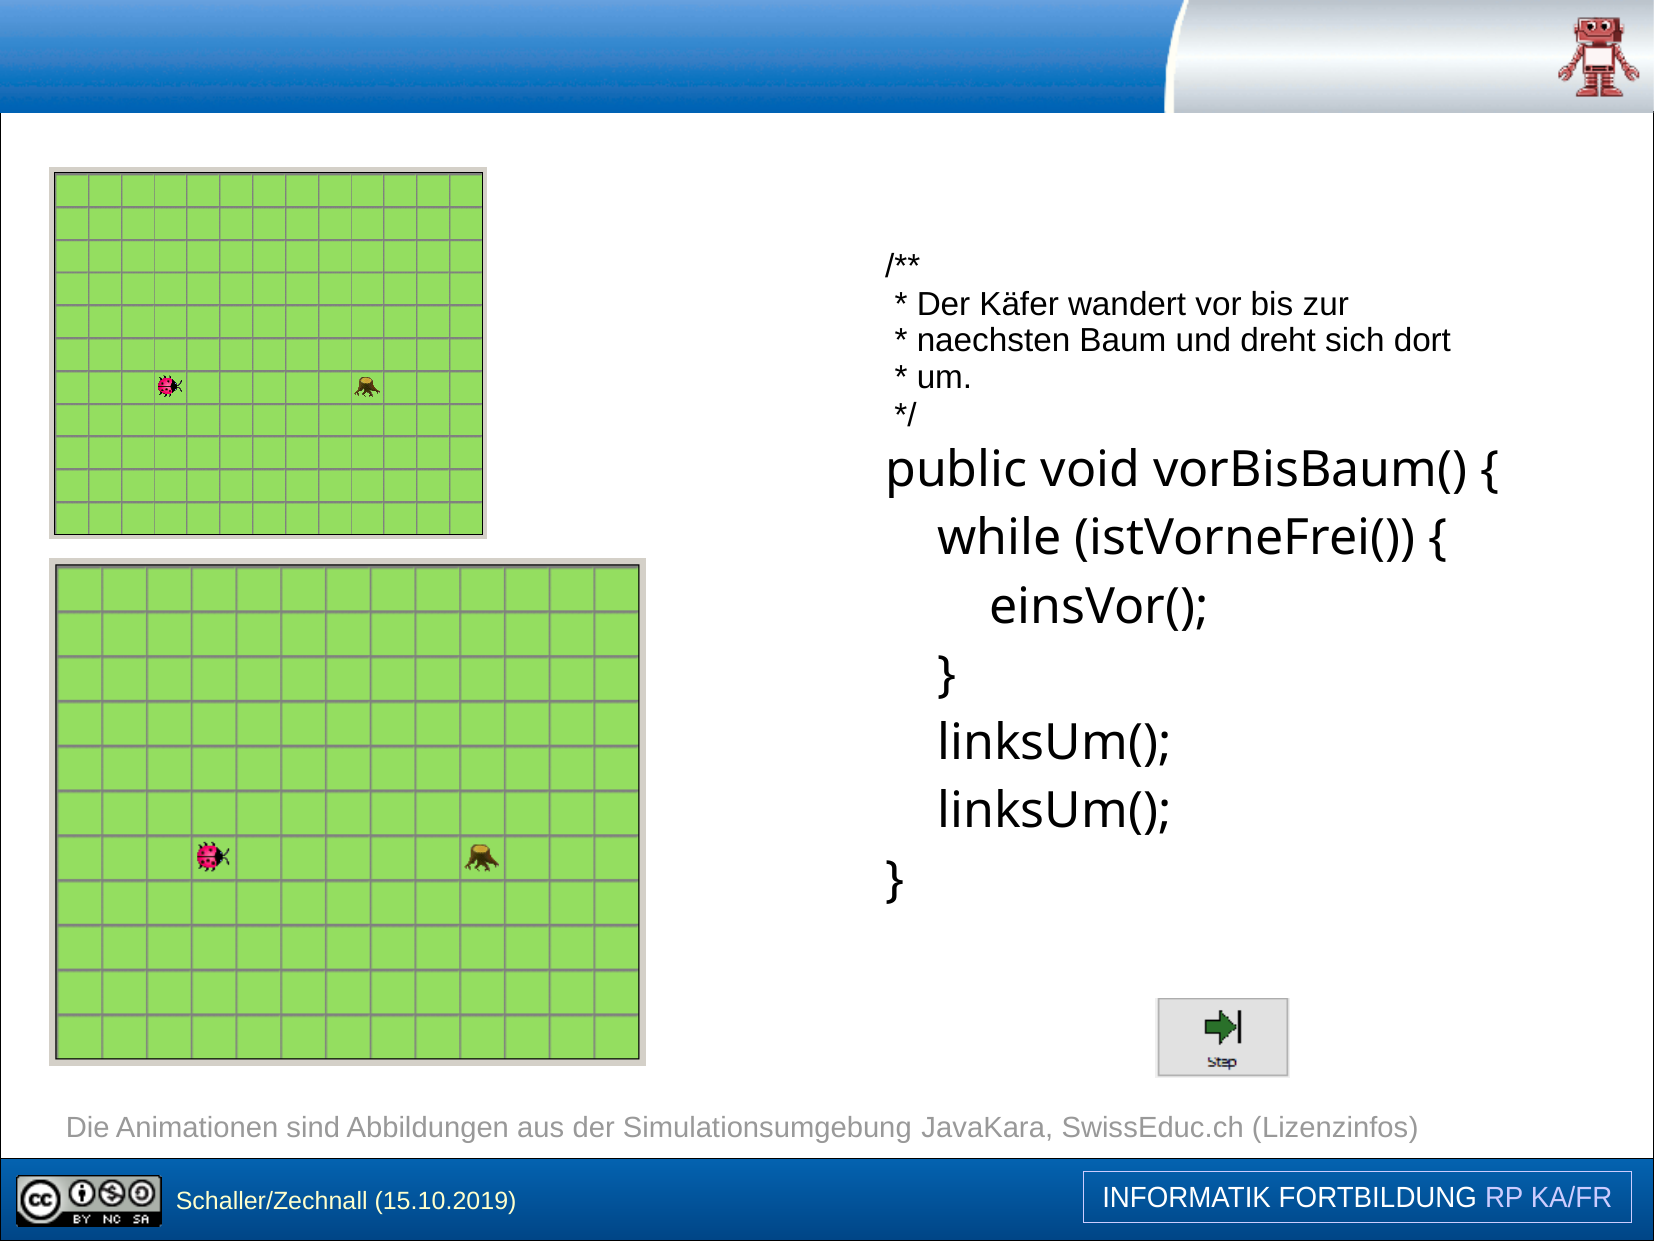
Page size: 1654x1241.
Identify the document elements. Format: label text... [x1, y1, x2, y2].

text_box Die Animationen sind Abbildungen aus der Simulationsumgebung JavaKara, SwissEduc.ch (Lizenzinfos) [51, 1103, 1528, 1185]
picture [16, 1175, 162, 1227]
picture [1155, 998, 1290, 1078]
picture [49, 167, 487, 539]
picture [49, 558, 646, 1066]
list /** * Der Käfer wandert vor bis zur * naechsten Baum und dreht sich dort * um. */ public void vorBisBaum() { while (istVorneFrei()) { einsVor(); } linksUm(); linksUm(); } [885, 247, 1608, 927]
picture [0, 0, 1654, 114]
